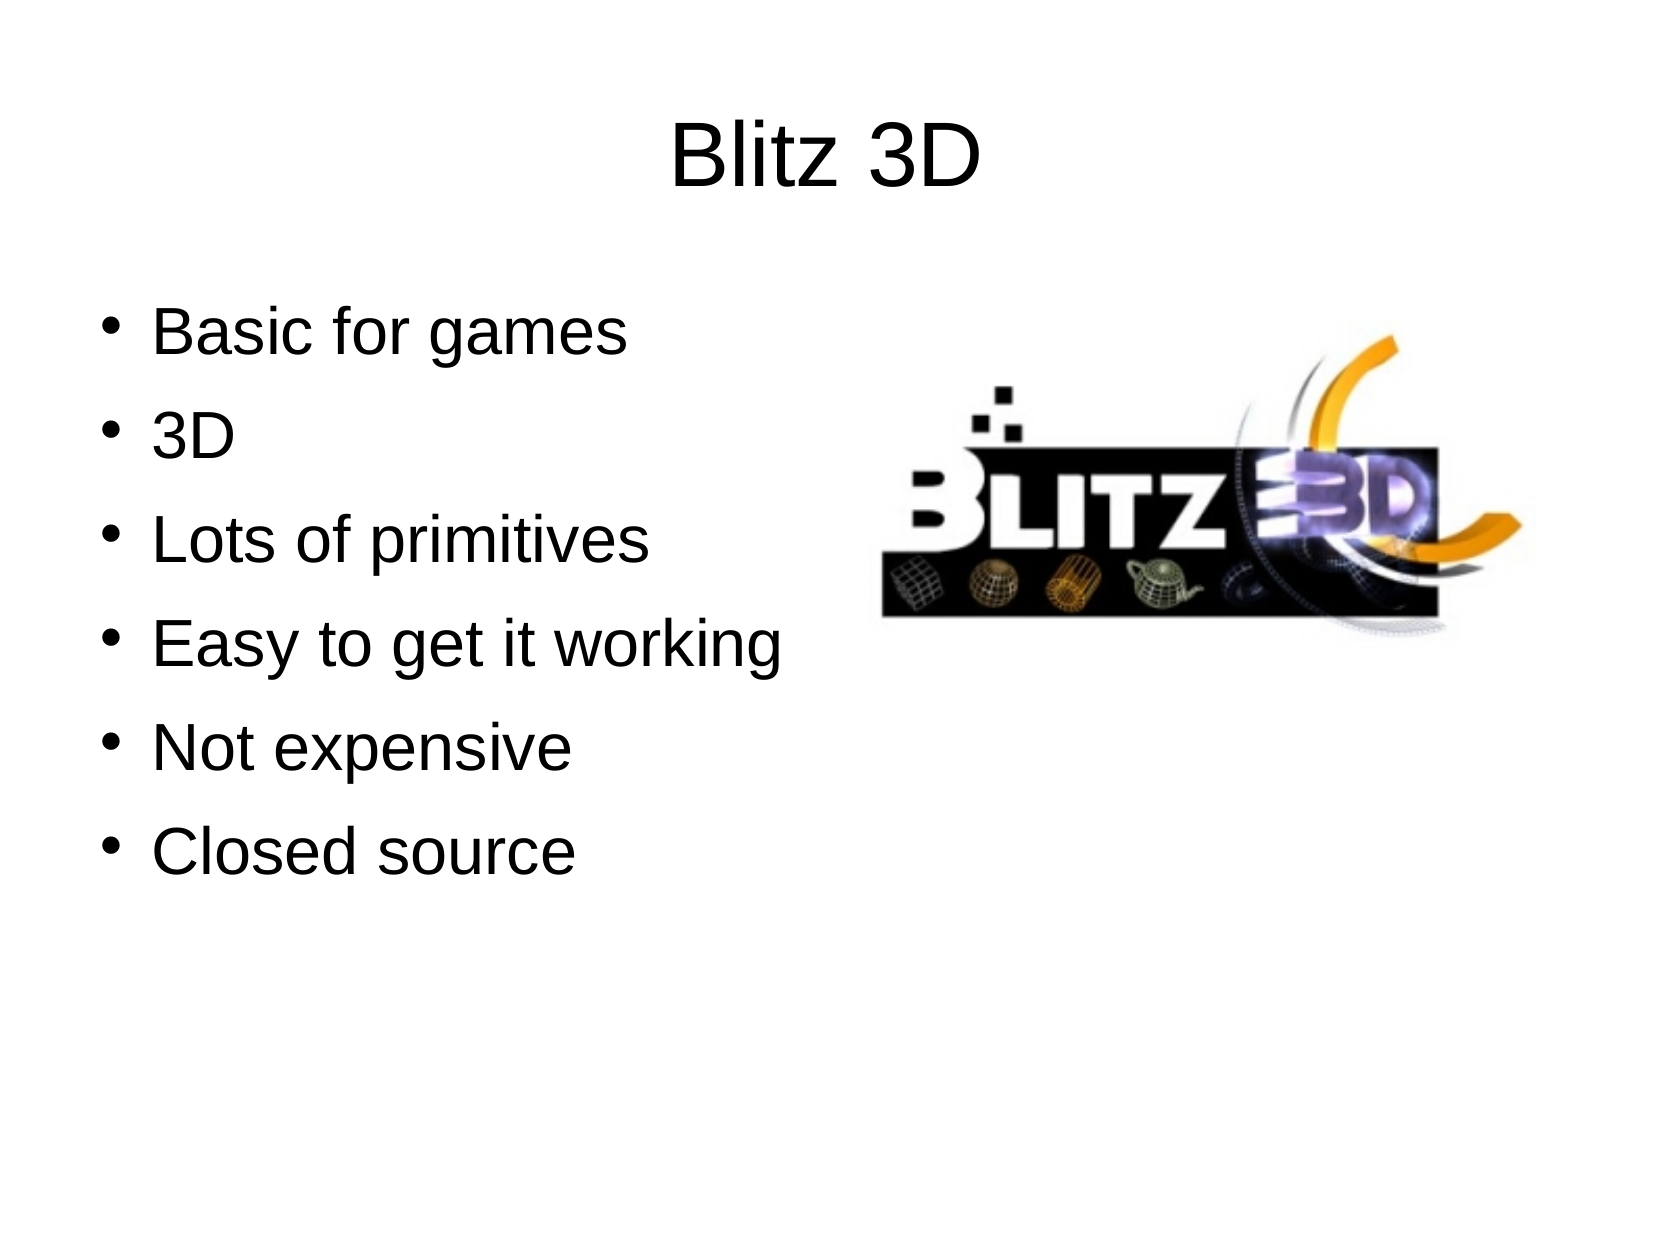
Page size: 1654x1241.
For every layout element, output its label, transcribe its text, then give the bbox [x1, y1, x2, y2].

picture [868, 320, 1536, 650]
title Blitz 3D [82, 49, 1571, 257]
list Basic for games 3D Lots of primitives Easy to get it working Not expensive Closed source [82, 290, 809, 1109]
